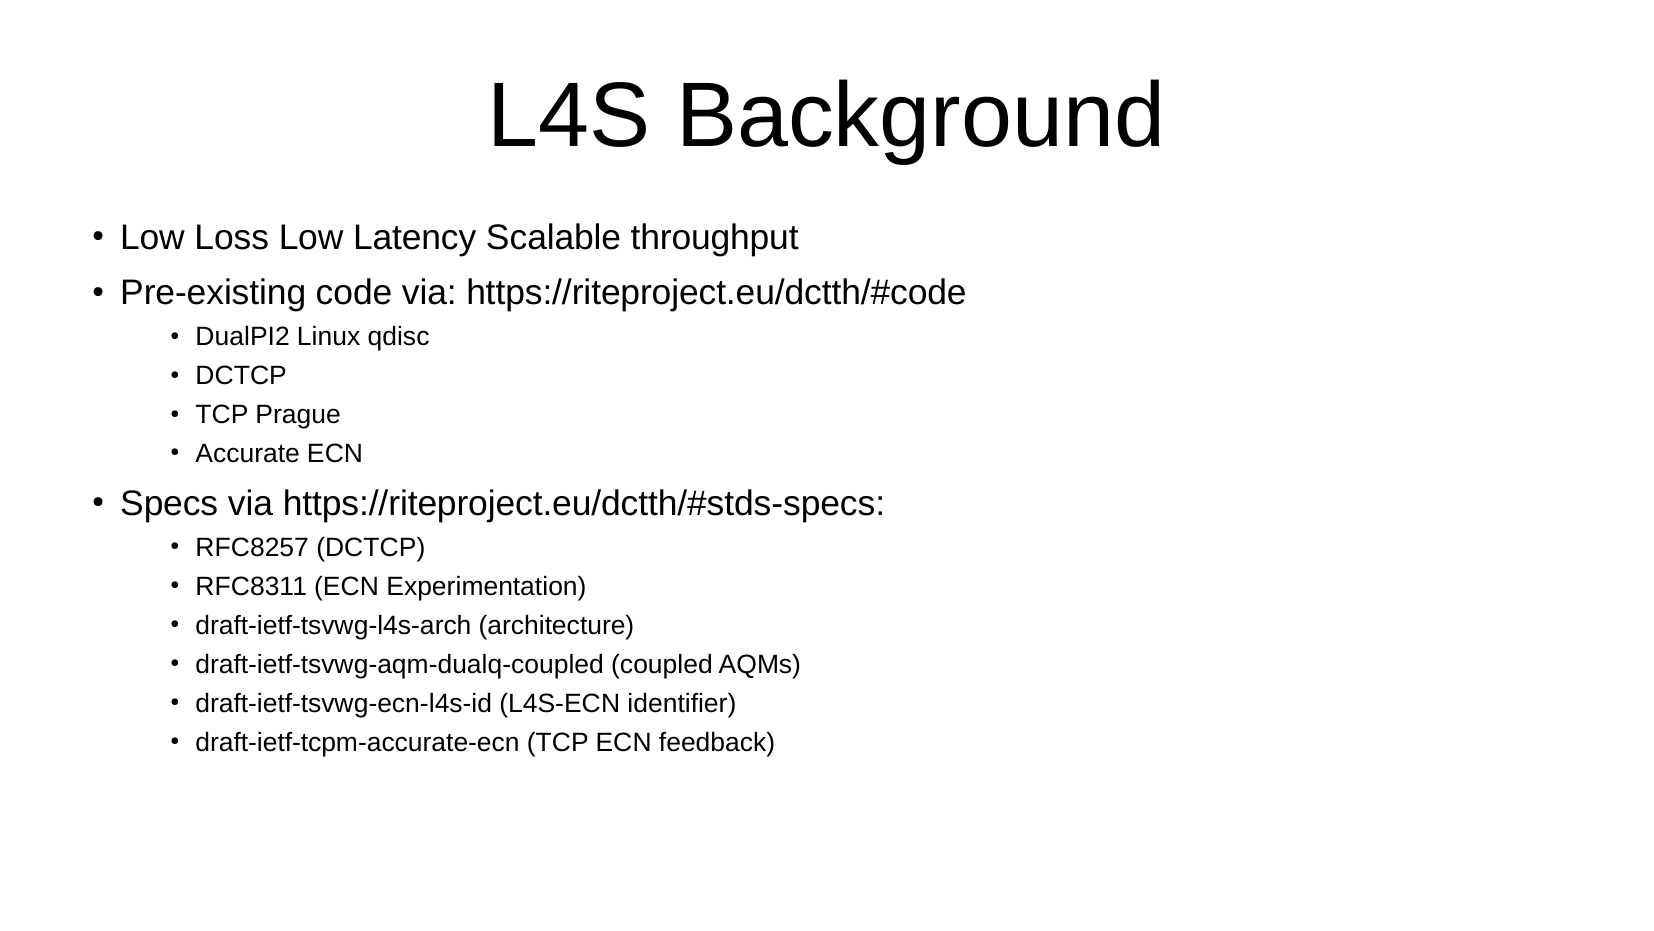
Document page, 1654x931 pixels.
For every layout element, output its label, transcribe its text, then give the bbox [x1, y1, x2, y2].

list Low Loss Low Latency Scalable throughput Pre-existing code via: https://riteproject.eu/dctth/#code DualPI2 Linux qdisc DCTCP TCP Prague Accurate ECN Specs via https://riteproject.eu/dctth/#stds-specs: RFC8257 (DCTCP) RFC8311 (ECN Experimentation) draft-ietf-tsvwg-l4s-arch (architecture) draft-ietf-tsvwg-aqm-dualq-coupled (coupled AQMs) draft-ietf-tsvwg-ecn-l4s-id (L4S-ECN identifier) draft-ietf-tcpm-accurate-ecn (TCP ECN feedback) [82, 217, 1571, 758]
title L4S Background [82, 37, 1571, 193]
